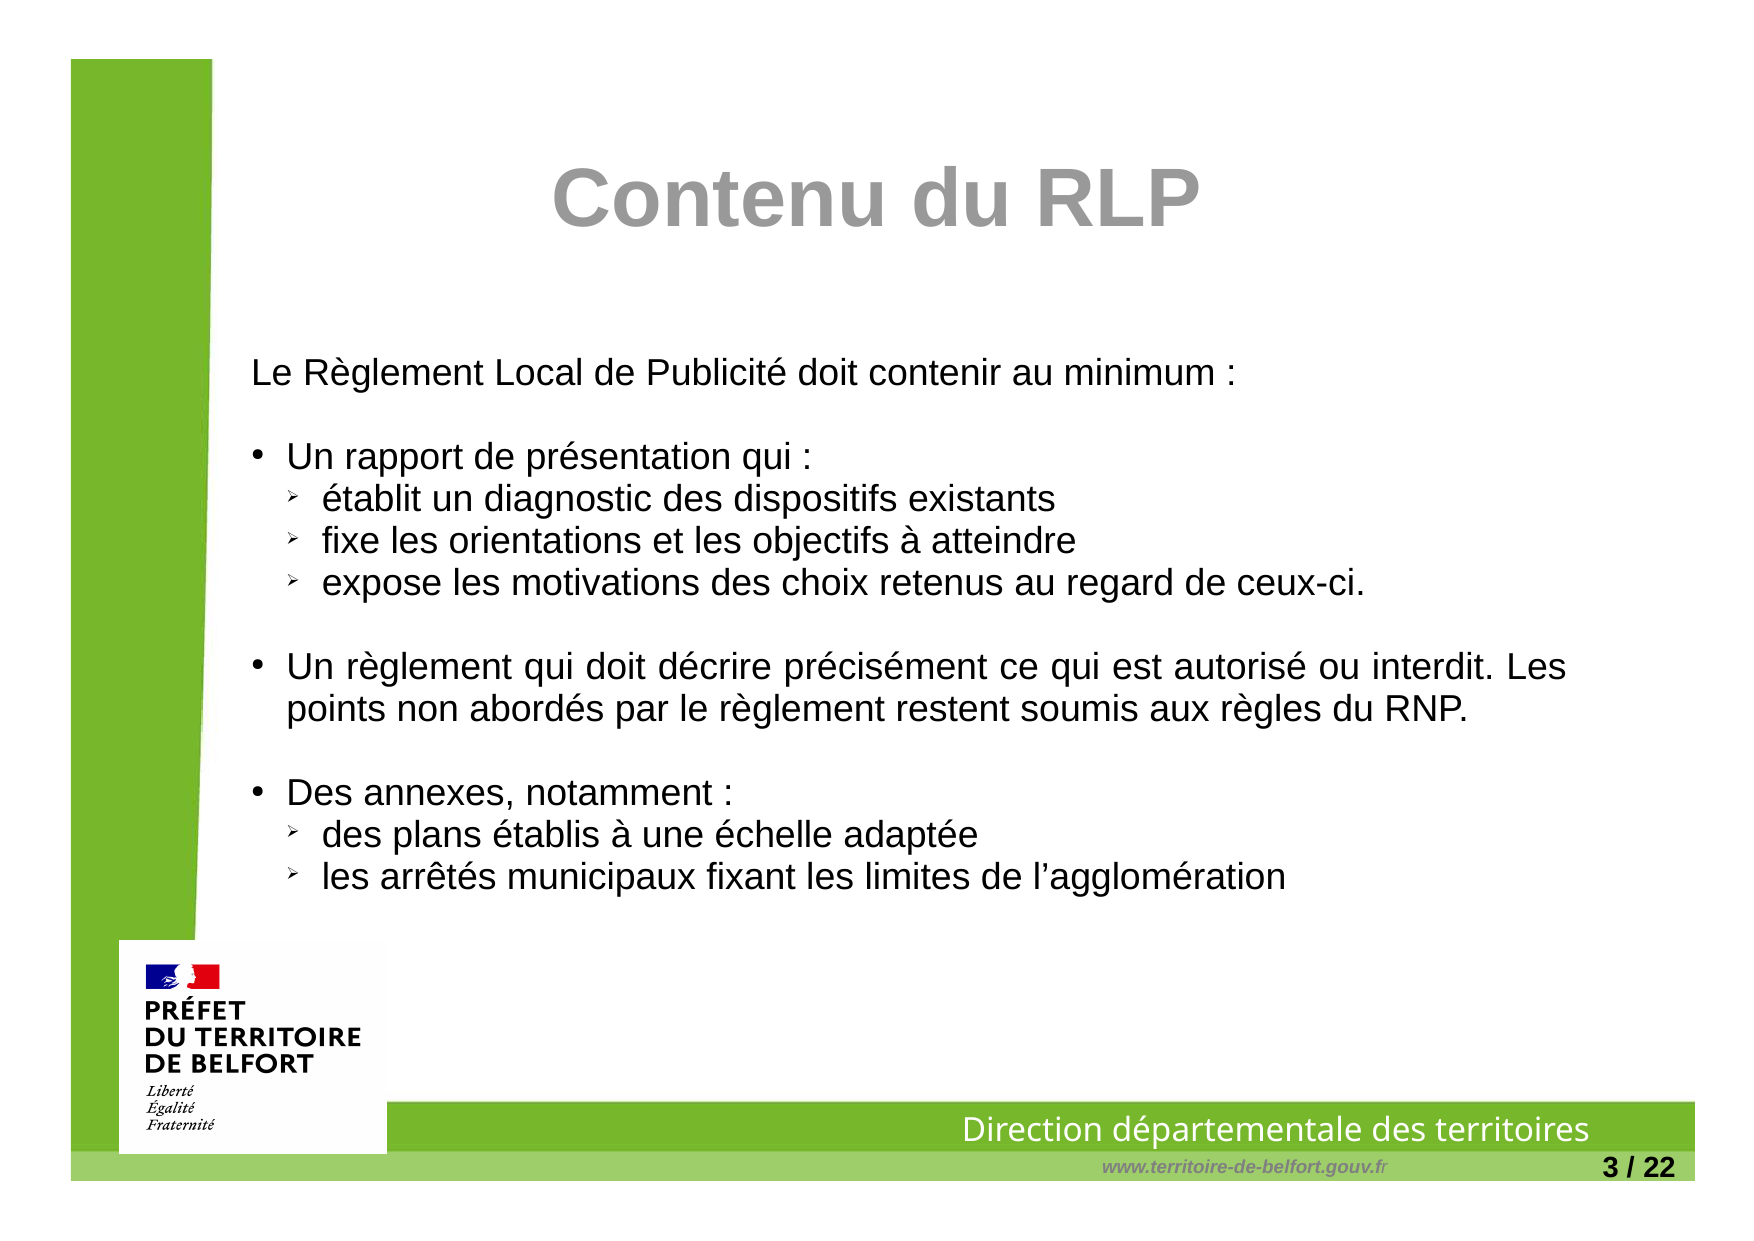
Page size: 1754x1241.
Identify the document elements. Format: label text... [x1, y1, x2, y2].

title Contenu du RLP [140, 103, 1614, 292]
text_box Le Règlement Local de Publicité doit contenir au minimum : Un rapport de présentation qui : établit un diagnostic des dispositifs existants fixe les orientations et les objectifs à atteindre expose les motivations des choix retenus au regard de ceux-ci. Un règlement qui doit décrire précisément ce qui est autorisé ou interdit. Les points non abordés par le règlement restent soumis aux règles du RNP. Des annexes, notamment : des plans établis à une échelle adaptée les arrêtés municipaux fixant les limites de l’agglomération [236, 343, 1582, 1072]
picture [70, 59, 1695, 1181]
